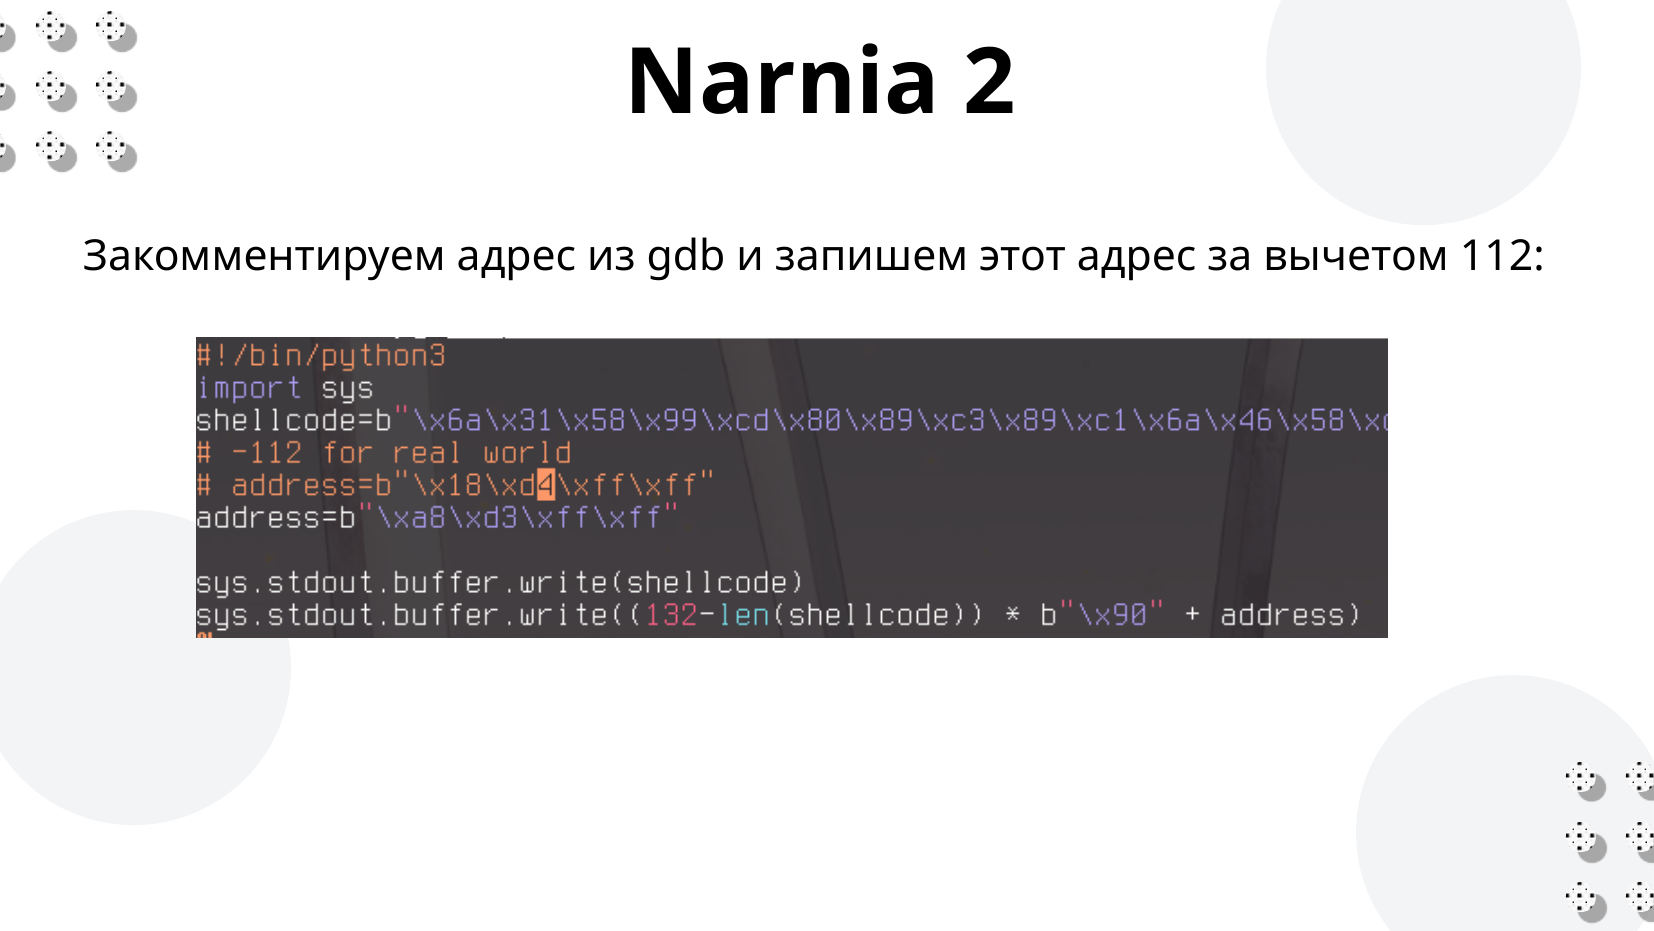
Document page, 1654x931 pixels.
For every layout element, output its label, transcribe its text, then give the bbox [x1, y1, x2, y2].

picture [1625, 761, 1654, 792]
picture [35, 131, 67, 162]
picture [1625, 881, 1654, 912]
picture [99, 156, 123, 162]
picture [1625, 821, 1654, 853]
picture [1565, 821, 1596, 853]
picture [0, 14, 6, 39]
title Narnia 2 [76, 0, 1565, 156]
picture [0, 134, 7, 159]
picture [0, 74, 6, 99]
picture [196, 337, 1388, 638]
list Закомментируем адрес из gdb и запишем этот адрес за вычетом 112: [37, 225, 1564, 301]
picture [35, 71, 66, 102]
picture [1565, 761, 1596, 793]
picture [1565, 882, 1596, 913]
picture [35, 11, 66, 42]
